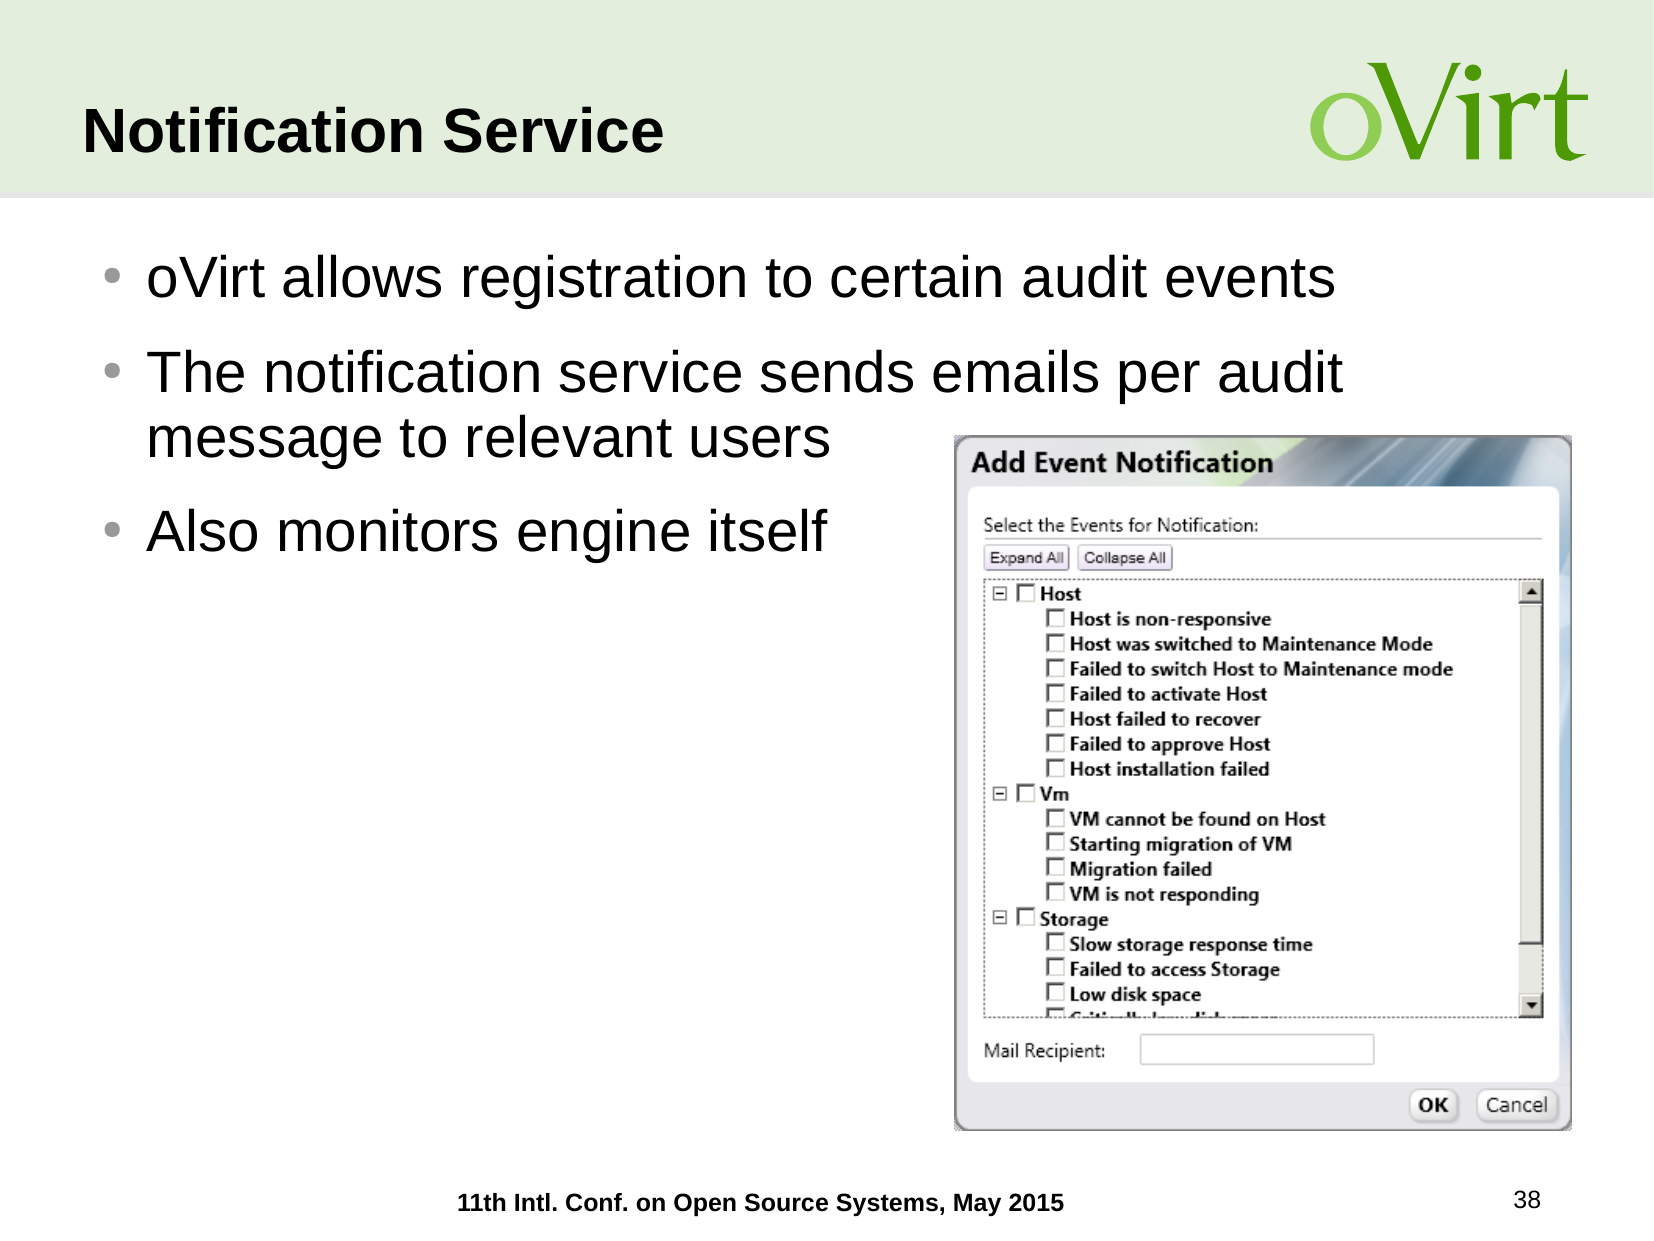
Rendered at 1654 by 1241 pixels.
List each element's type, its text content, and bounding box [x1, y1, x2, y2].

title Notification Service [82, 37, 1571, 226]
picture [954, 435, 1572, 1131]
list oVirt allows registration to certain audit events The notification service sends emails per audit message to relevant users Also monitors engine itself [86, 244, 1576, 1039]
